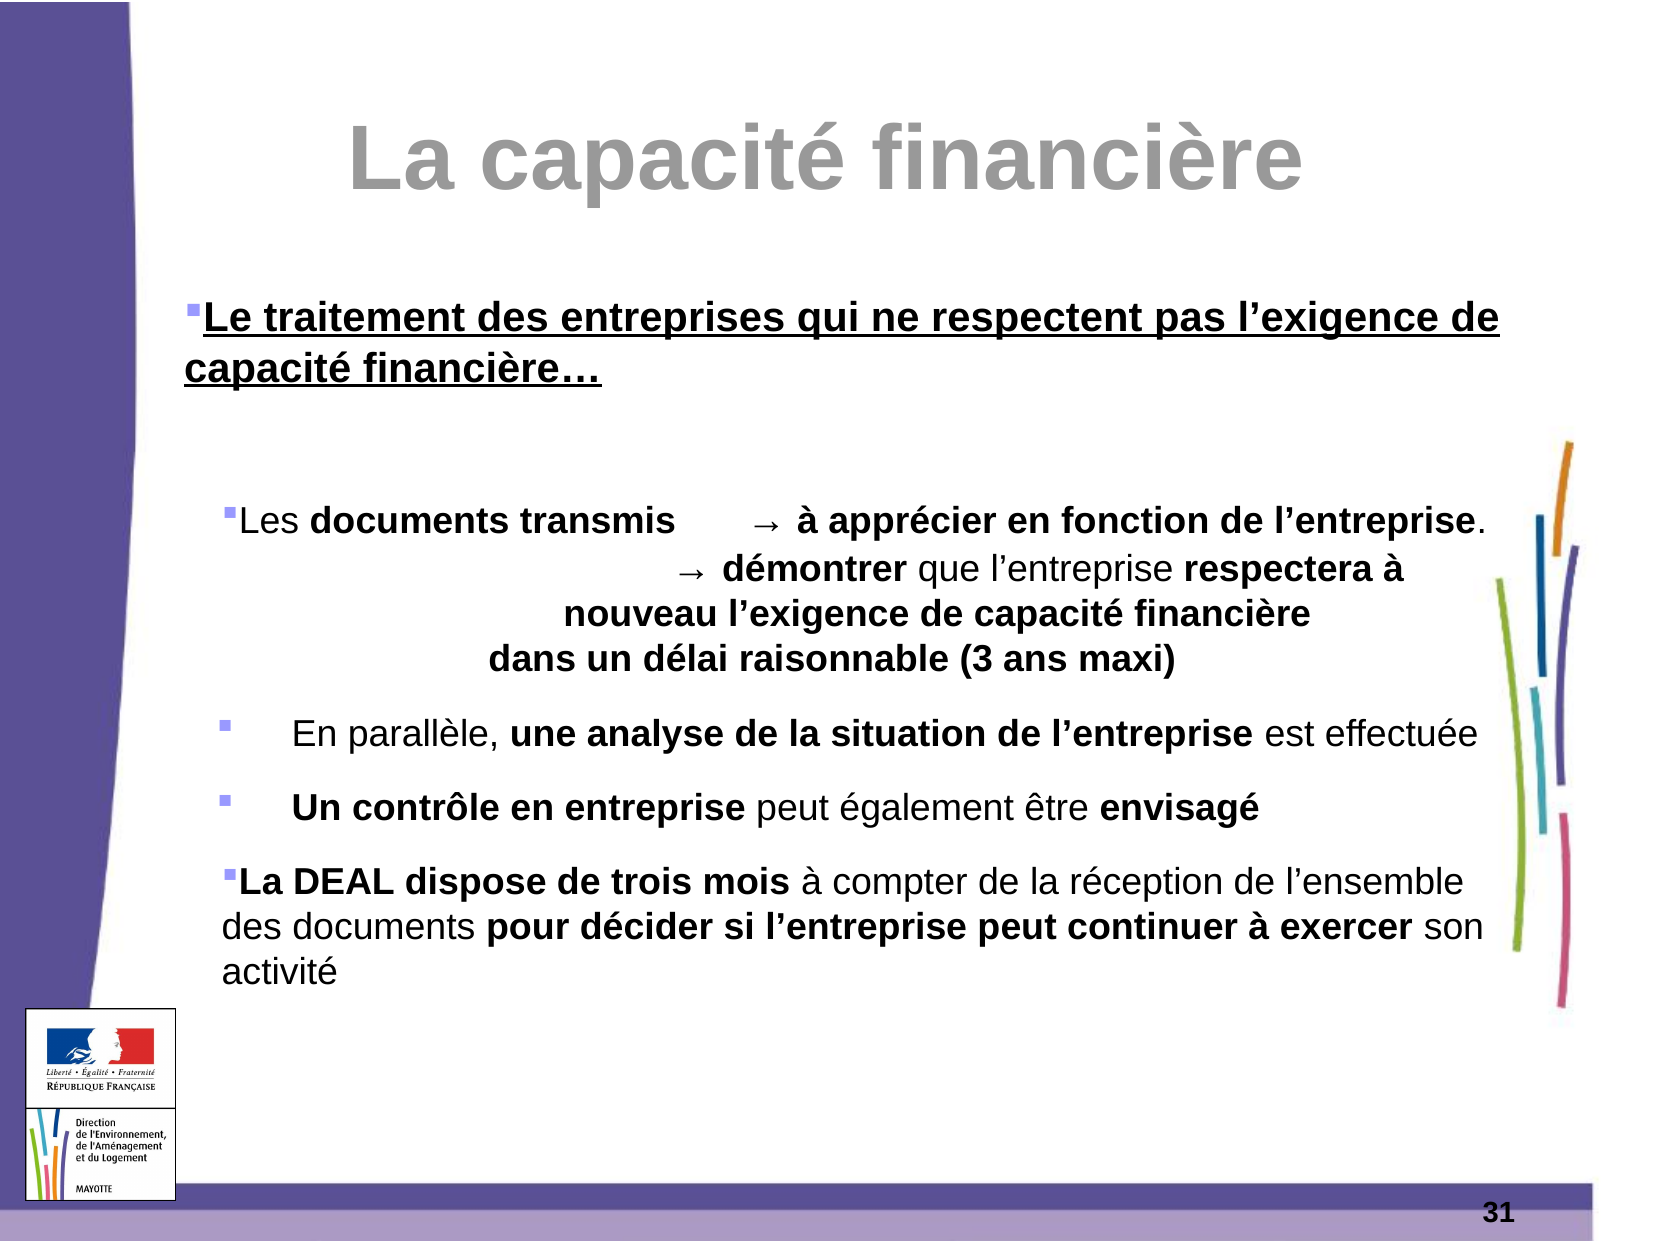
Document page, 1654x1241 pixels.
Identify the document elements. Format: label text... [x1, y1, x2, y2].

text_box [1482, 1193, 1636, 1241]
list Le traitement des entreprises qui ne respectent pas l’exigence de capacité financière… Les documents transmis → à apprécier en fonction de l’entreprise. → démontrer que l’entreprise respectera à nouveau l’exigence de capacité financière dans un délai raisonnable (3 ans maxi) En parallèle, une analyse de la situation de l’entreprise est effectuée Un contrôle en entreprise peut également être envisagé La DEAL dispose de trois mois à compter de la réception de l’ensemble des documents pour décider si l’entreprise peut continuer à exercer son activité [179, 290, 1509, 1109]
title La capacité financière [82, 49, 1571, 257]
